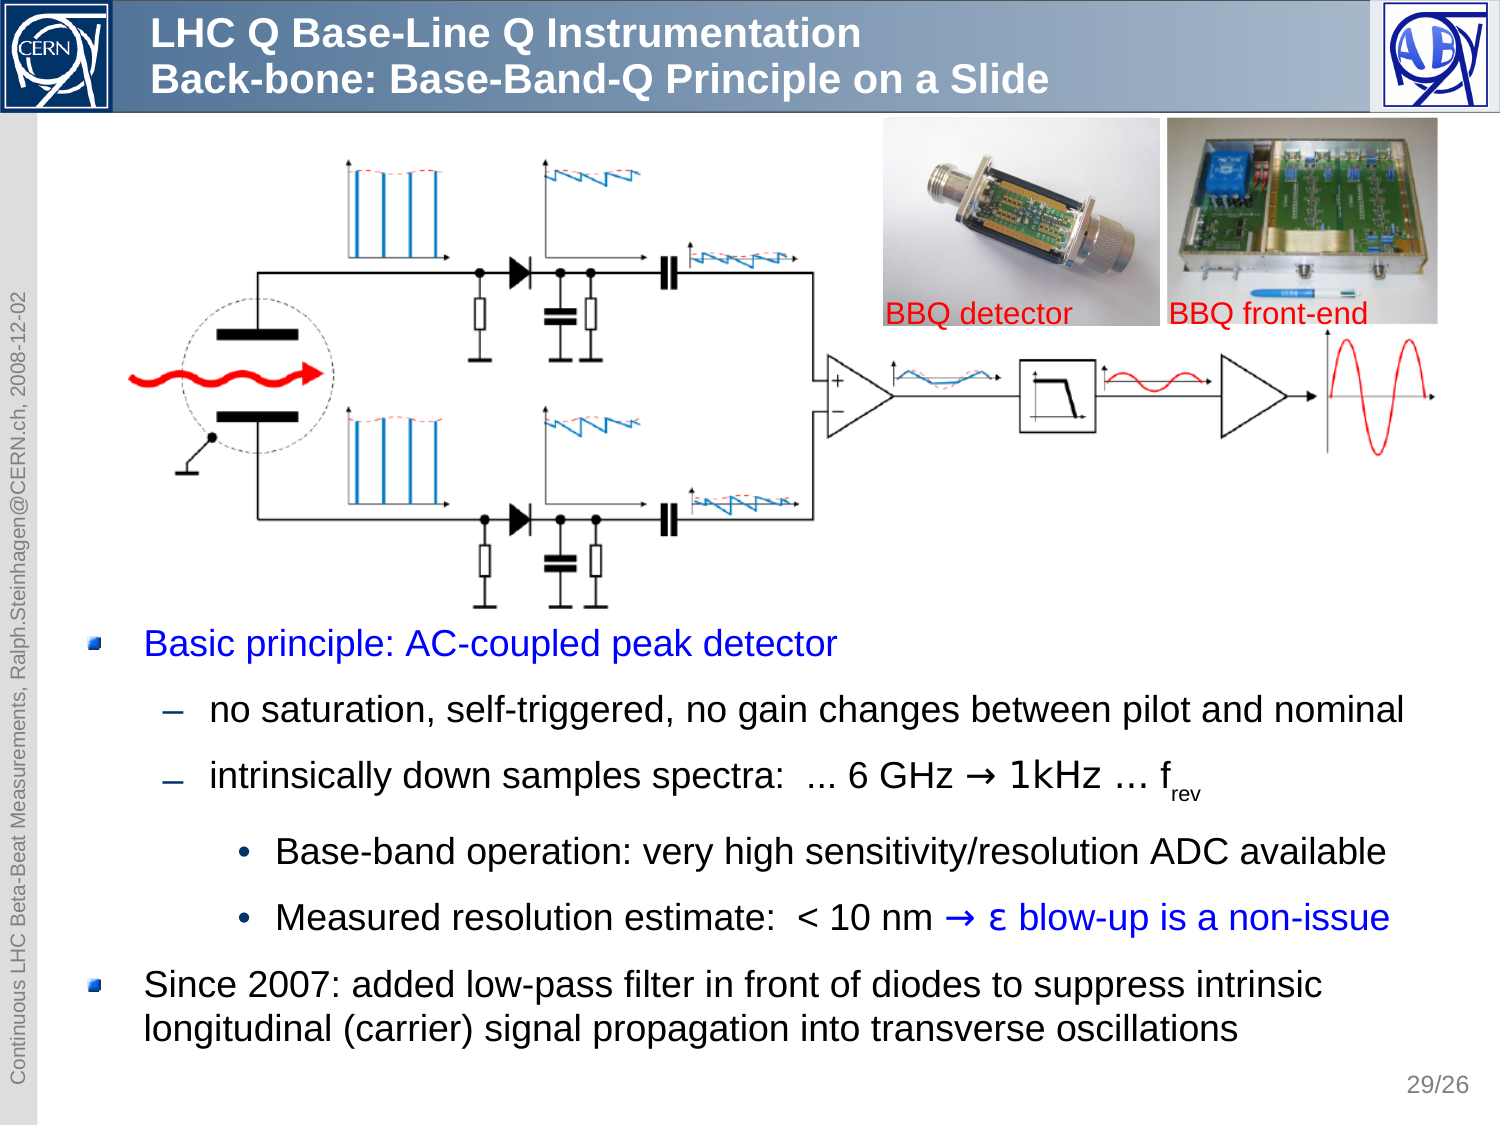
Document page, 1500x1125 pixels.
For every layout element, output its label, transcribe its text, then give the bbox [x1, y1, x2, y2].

picture [0, 0, 1452, 617]
title LHC Q Base-Line Q Instrumentation Back-bone: Base-Band-Q Principle on a Slide [150, 7, 1201, 106]
text_box BBQ front-end [1153, 289, 1385, 339]
picture [1382, 1, 1489, 108]
text_box BBQ detector [870, 289, 1089, 339]
list Basic principle: AC-coupled peak detector no saturation, self-triggered, no gain changes between pilot and nominal intrinsically down samples spectra: ... 6 GHz → 1kHz ... frev Base-band operation: very high sensitivity/resolution ADC available Measured resolution estimate: < 10 nm → ε blow-up is a non-issue Since 2007: added low-pass filter in front of diodes to suppress intrinsic longitudinal (carrier) signal propagation into transverse oscillations [87, 620, 1438, 1050]
